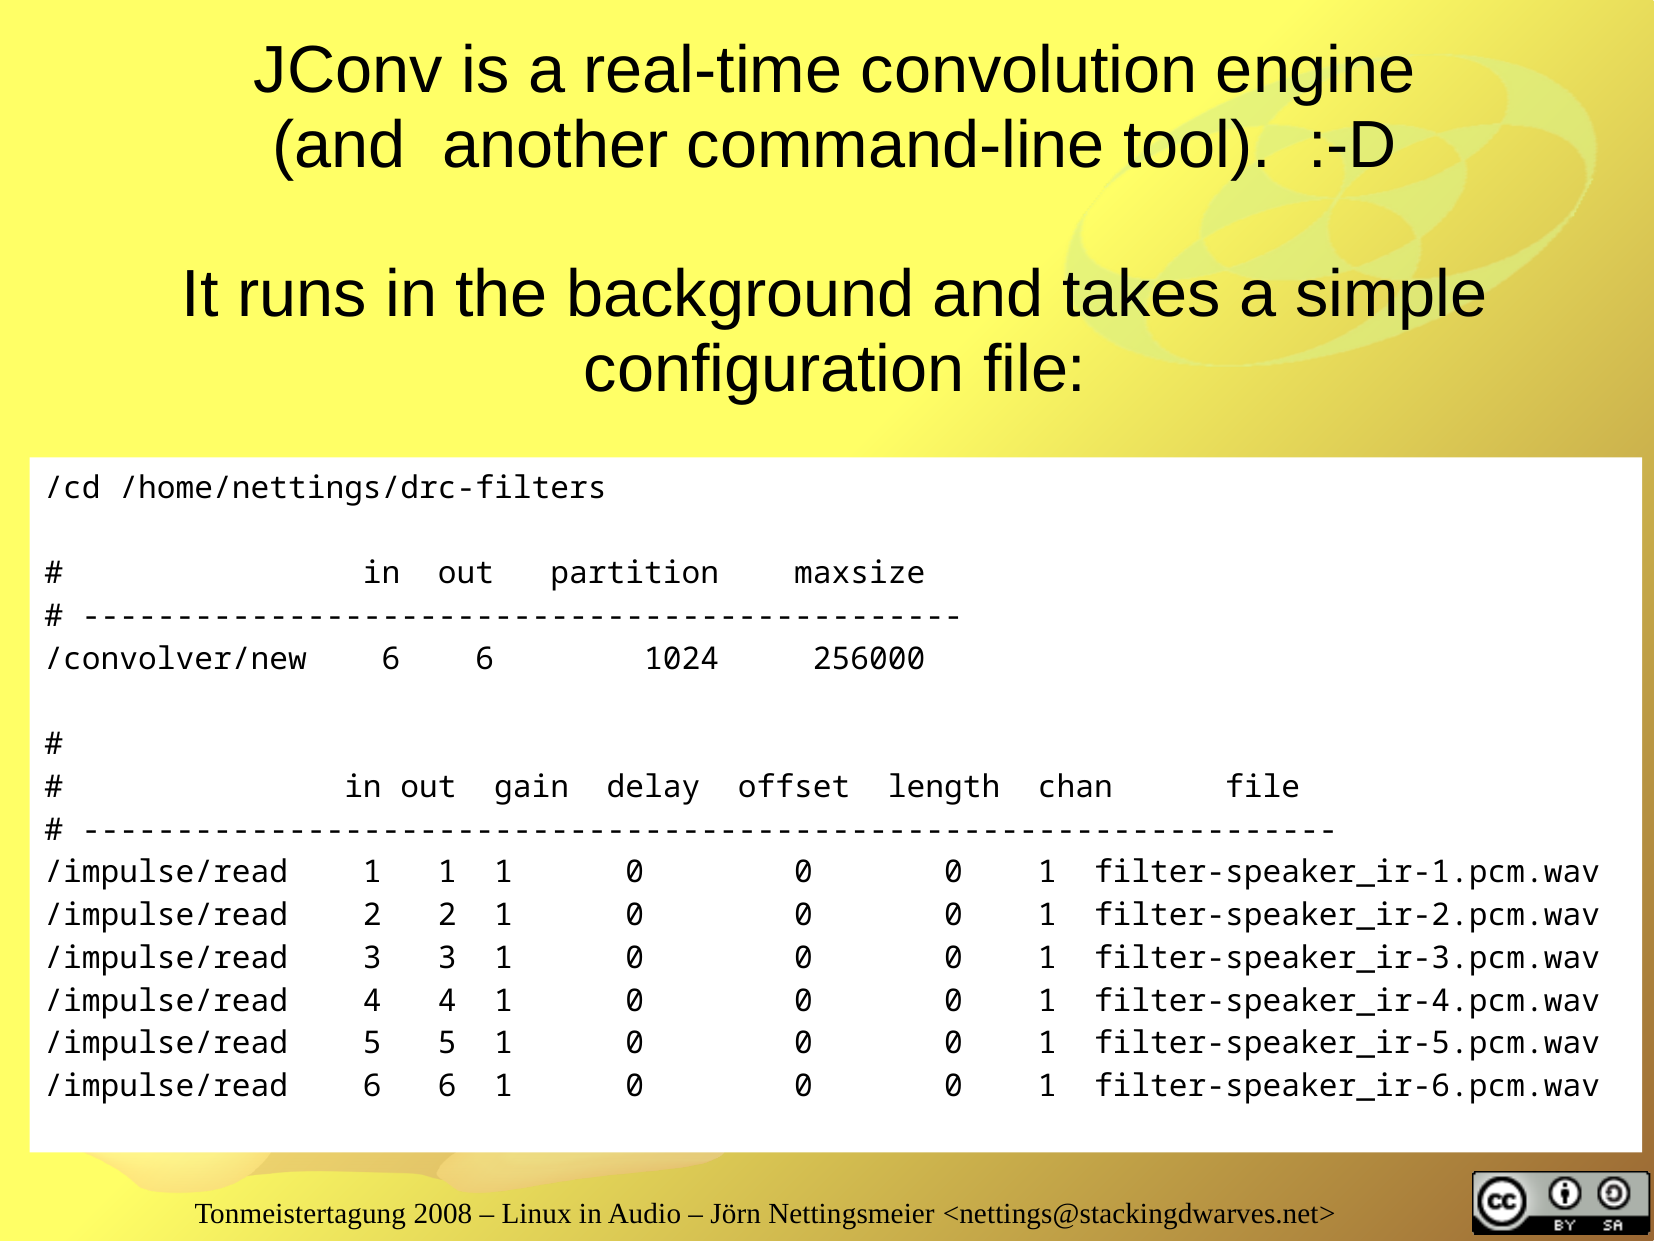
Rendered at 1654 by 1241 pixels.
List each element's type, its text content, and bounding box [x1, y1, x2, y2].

text_box /cd /home/nettings/drc-filters # in out partition maxsize # ----------------------------------------------- /convolver/new 6 6 1024 256000 # # in out gain delay offset length chan file # ------------------------------------------------------------------- /impulse/read 1 1 1 0 0 0 1 filter-speaker_ir-1.pcm.wav /impulse/read 2 2 1 0 0 0 1 filter-speaker_ir-2.pcm.wav /impulse/read 3 3 1 0 0 0 1 filter-speaker_ir-3.pcm.wav /impulse/read 4 4 1 0 0 0 1 filter-speaker_ir-4.pcm.wav /impulse/read 5 5 1 0 0 0 1 filter-speaker_ir-5.pcm.wav /impulse/read 6 6 1 0 0 0 1 filter-speaker_ir-6.pcm.wav [29, 457, 1643, 1153]
picture [1472, 1171, 1651, 1235]
subtitle JConv is a real-time convolution engine (and another command-line tool). :-D It runs in the background and takes a simple configuration file: [47, 32, 1623, 407]
